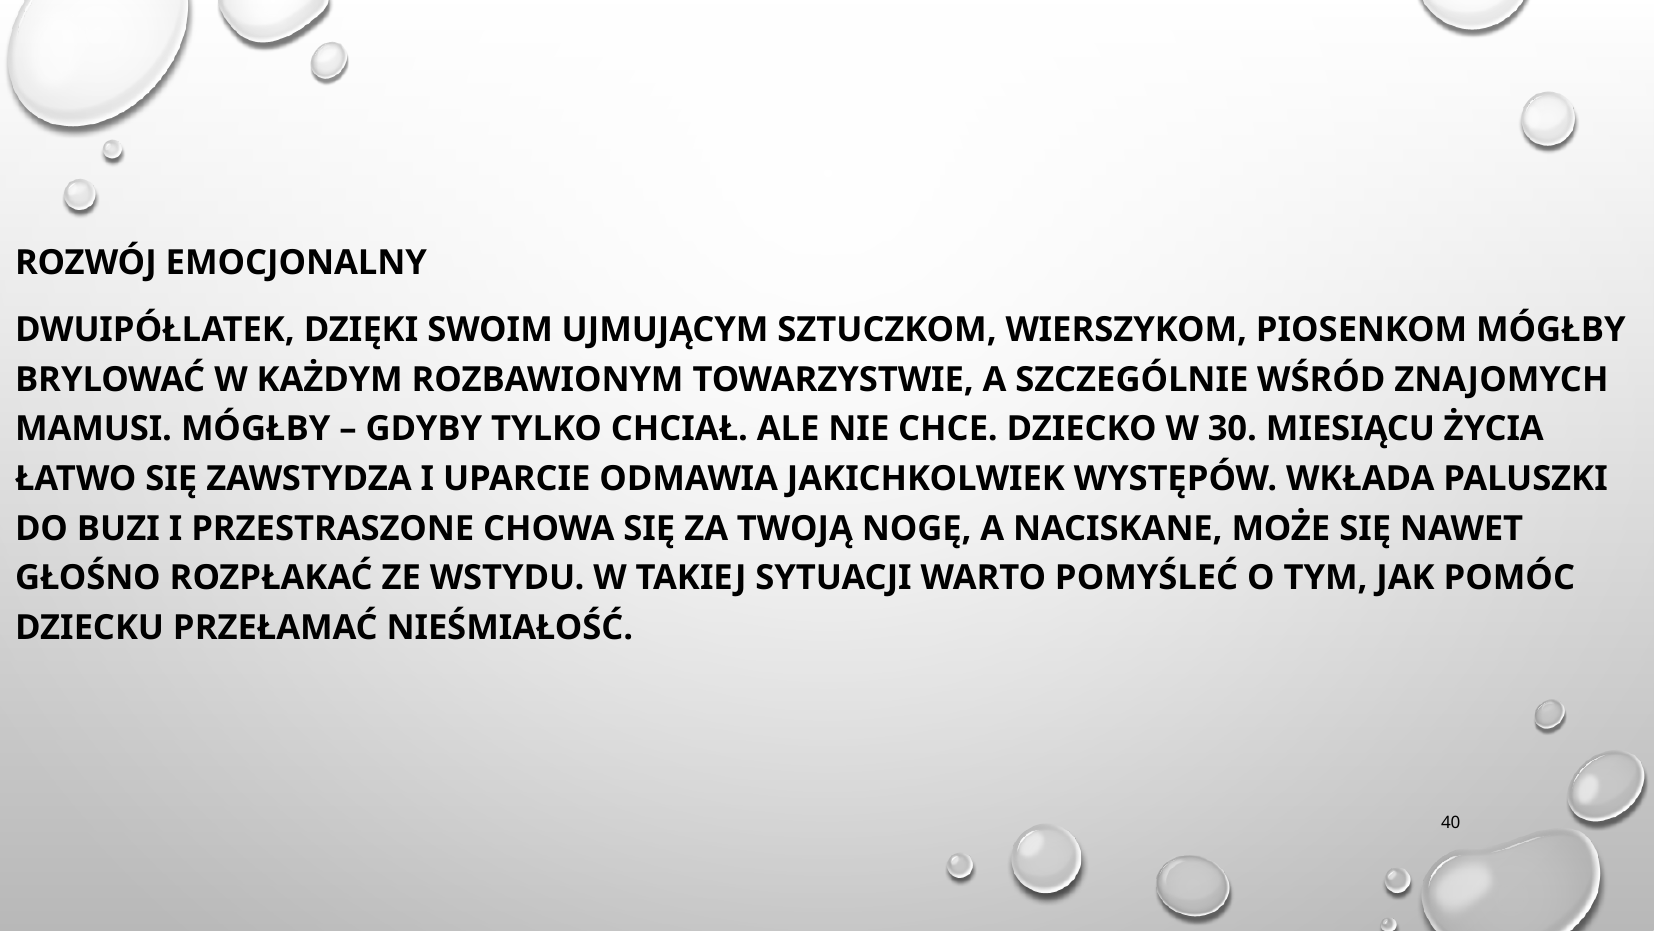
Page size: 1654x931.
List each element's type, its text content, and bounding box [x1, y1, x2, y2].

list Rozwój emocjonalny Dwuipółlatek, dzięki swoim ujmującym sztuczkom, wierszykom, piosenkom mógłby brylować w każdym rozbawionym towarzystwie, a szczególnie wśród znajomych mamusi. Mógłby – gdyby tylko chciał. Ale nie chce. Dziecko w 30. miesiącu życia łatwo się zawstydza i uparcie odmawia jakichkolwiek występów. Wkłada paluszki do buzi i przestraszone chowa się za twoją nogę, a naciskane, może się nawet głośno rozpłakać ze wstydu. W takiej sytuacji warto pomyśleć o tym, jak pomóc dziecku przełamać nieśmiałość. [0, 224, 1654, 868]
